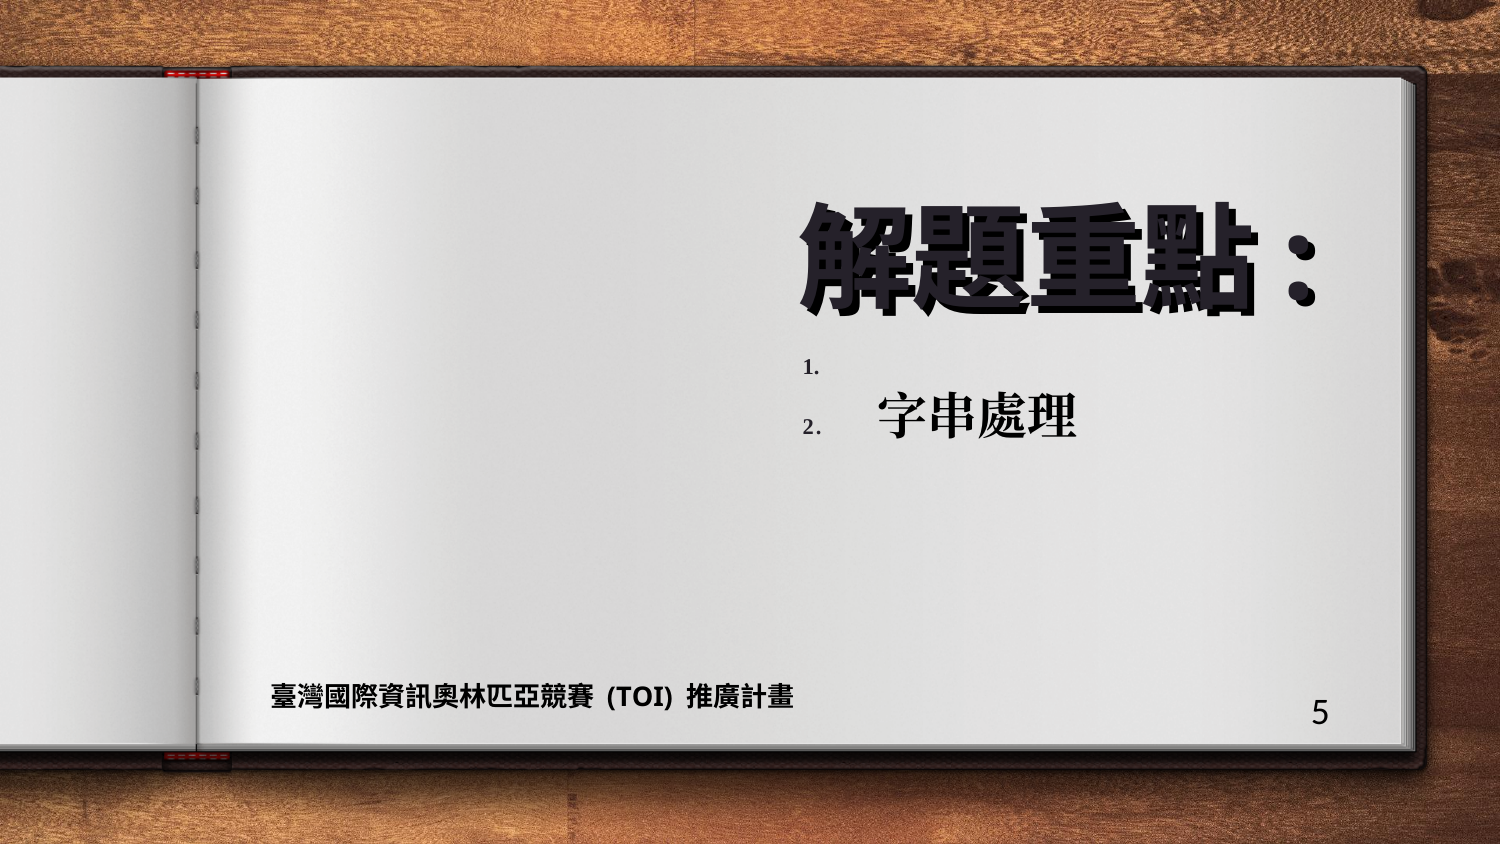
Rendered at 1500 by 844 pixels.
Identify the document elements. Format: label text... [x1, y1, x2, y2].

subtitle 字串處理 [787, 309, 1341, 584]
text_box 5 [1295, 672, 1386, 737]
title 解題重點: [782, 146, 1313, 338]
